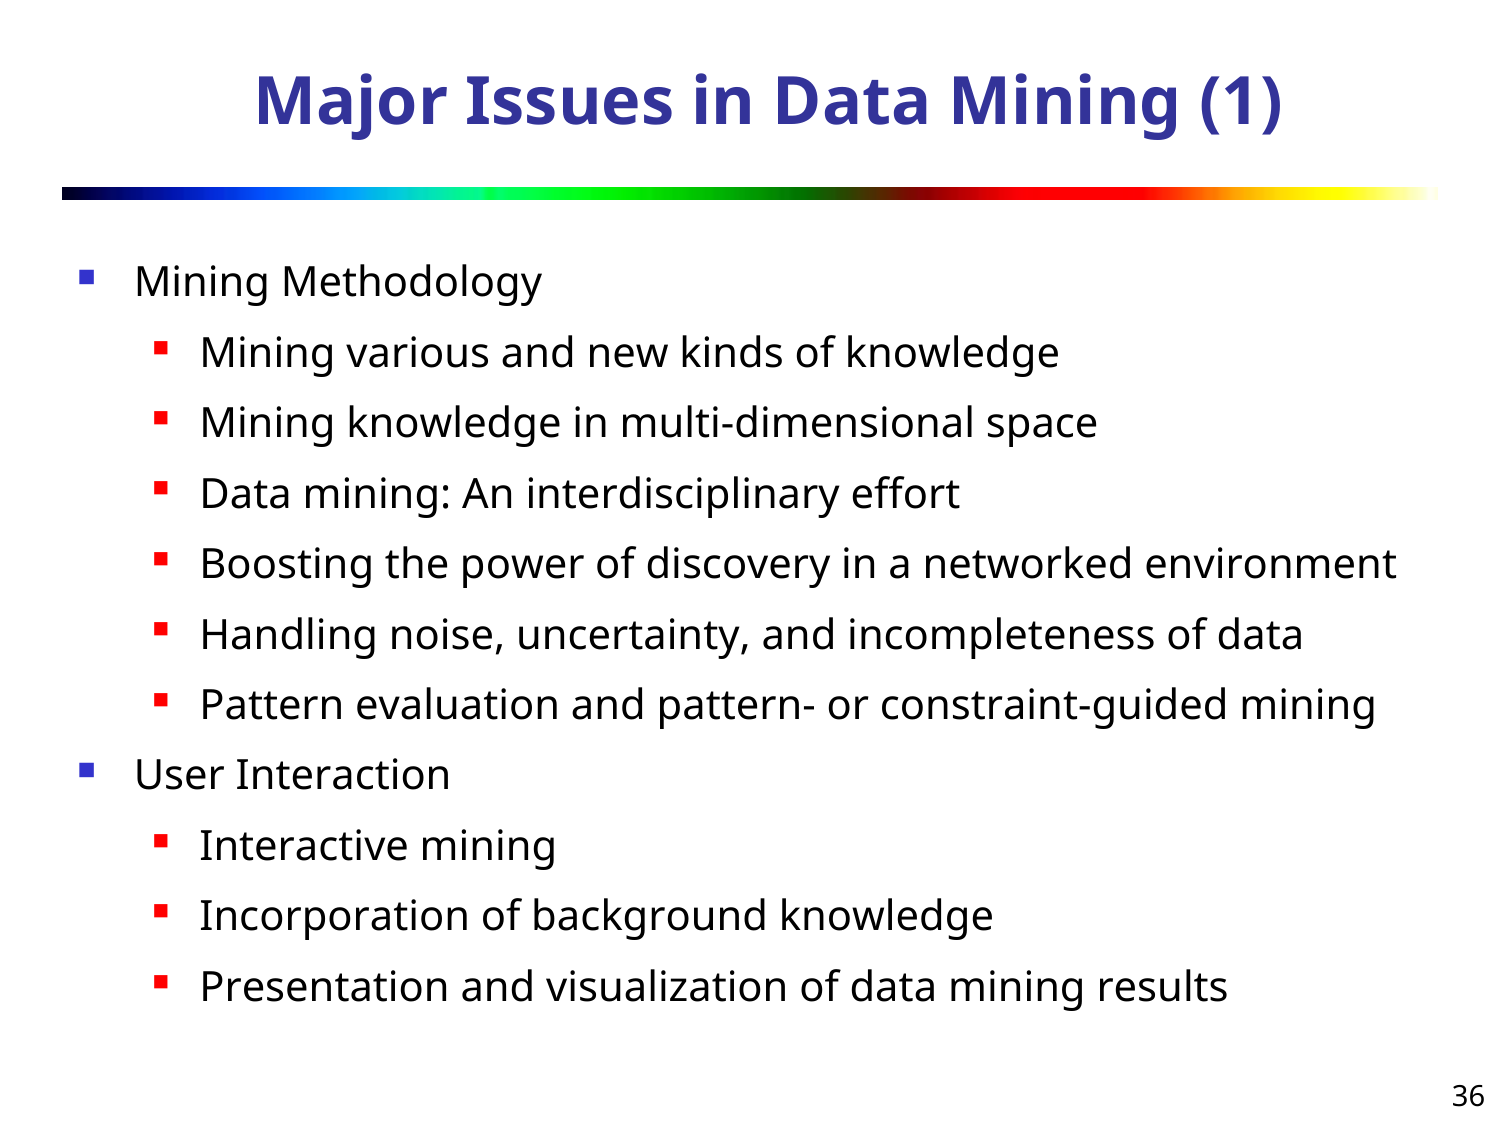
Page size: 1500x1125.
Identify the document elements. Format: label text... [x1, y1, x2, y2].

list Mining Methodology Mining various and new kinds of knowledge Mining knowledge in multi-dimensional space Data mining: An interdisciplinary effort Boosting the power of discovery in a networked environment Handling noise, uncertainty, and incompleteness of data Pattern evaluation and pattern- or constraint-guided mining User Interaction Interactive mining Incorporation of background knowledge Presentation and visualization of data mining results [62, 237, 1438, 1125]
title Major Issues in Data Mining (1) [174, 10, 1363, 186]
text_box <number> [1438, 1050, 1500, 1125]
